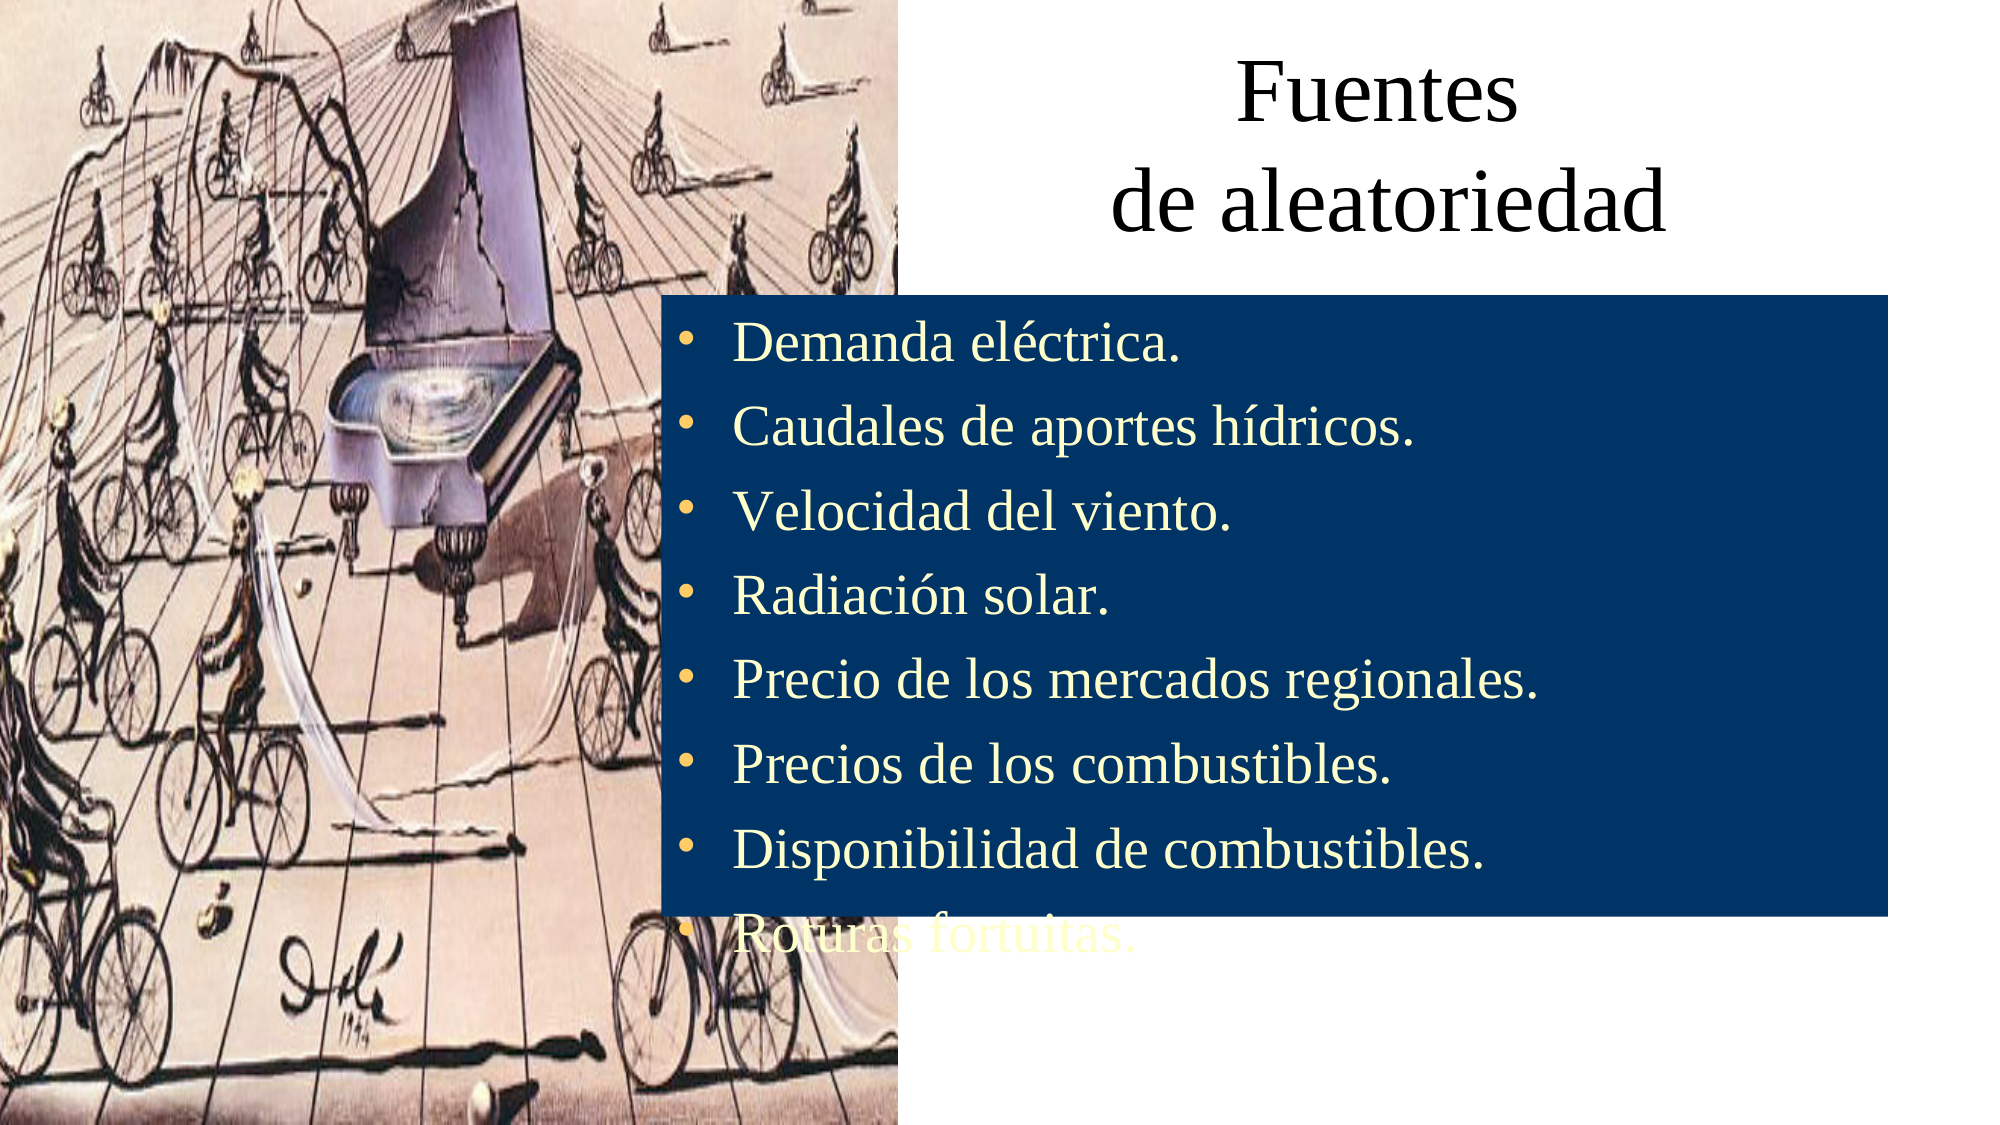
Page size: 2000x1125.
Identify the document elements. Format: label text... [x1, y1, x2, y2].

picture [744, 917, 758, 933]
picture [0, 0, 898, 1125]
title Fuentes de aleatoriedad [956, 76, 1800, 258]
text_box Demanda eléctrica. Caudales de aportes hídricos. Velocidad del viento. Radiación solar. Precio de los mercados regionales. Precios de los combustibles. Disponibilidad de combustibles. Roturas fortuitas. [661, 295, 1888, 917]
